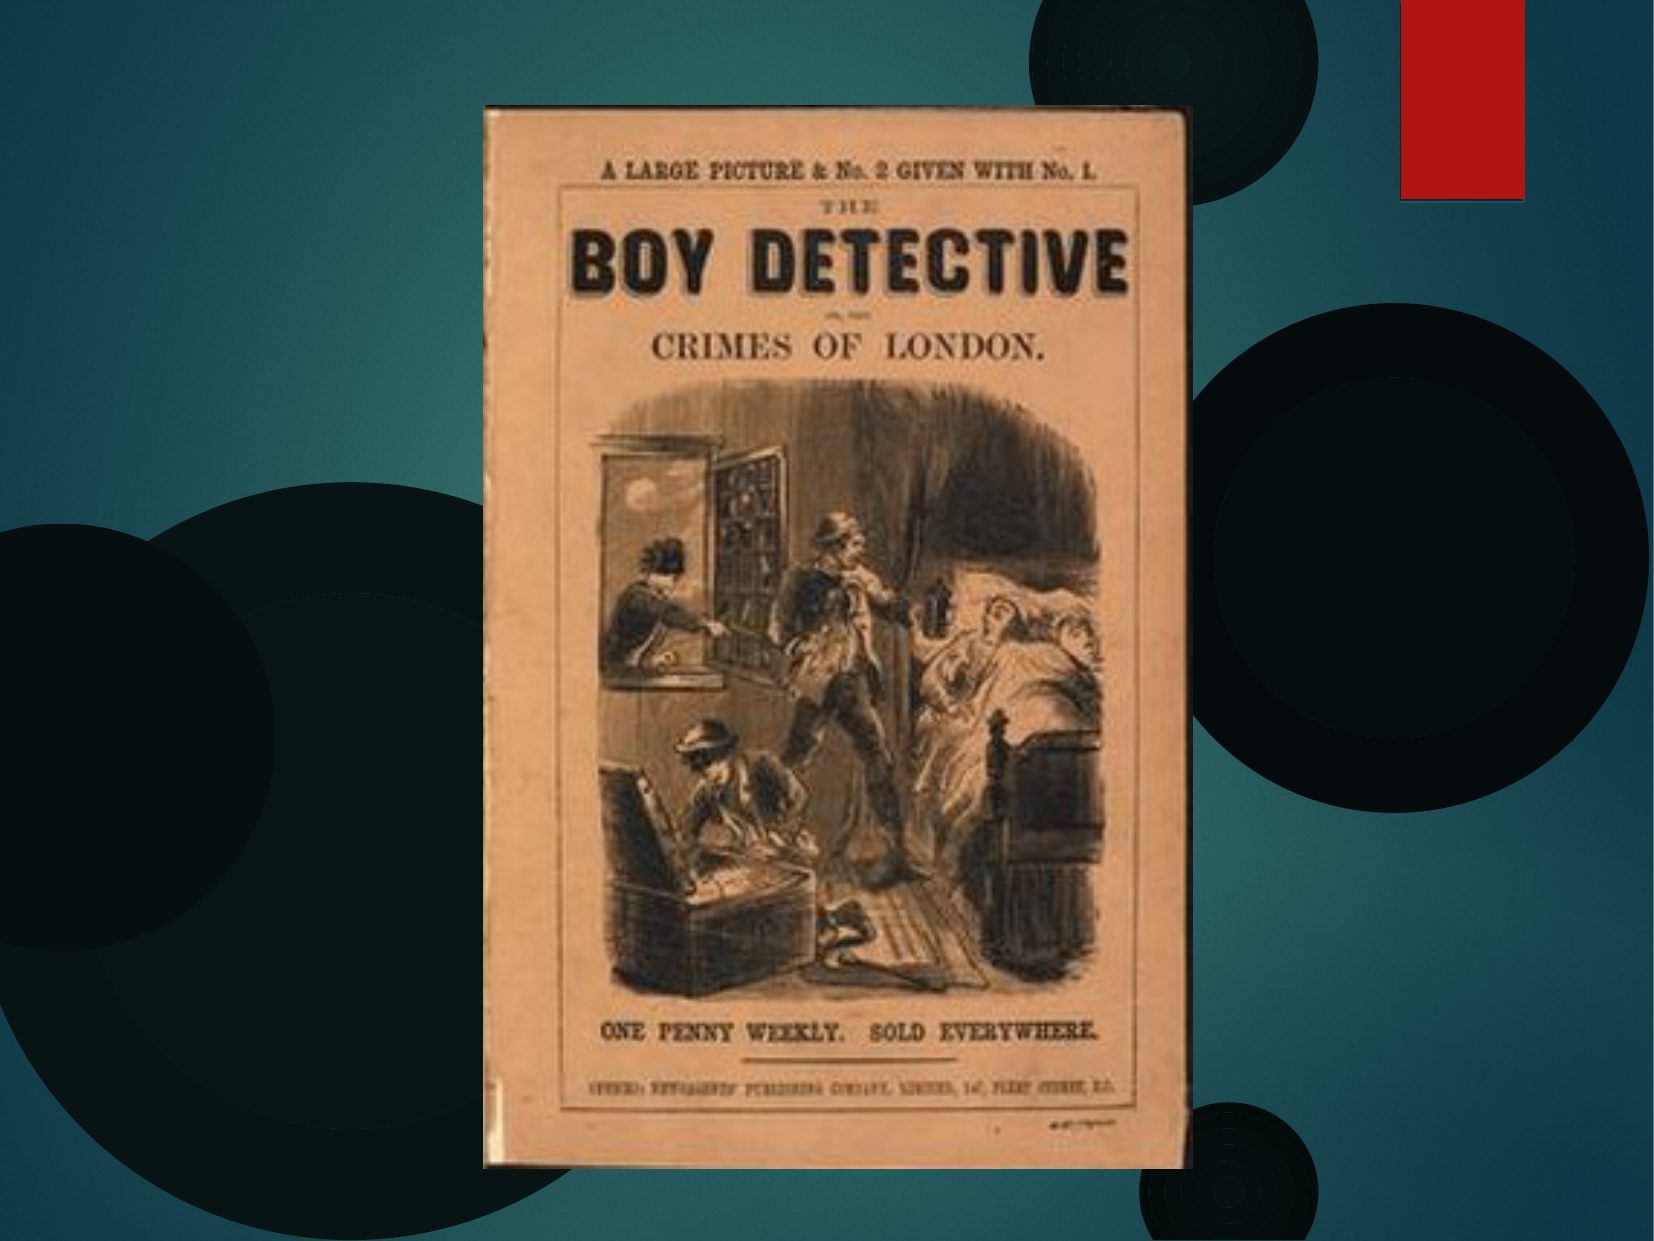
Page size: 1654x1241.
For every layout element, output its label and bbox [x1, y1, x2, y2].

picture [483, 105, 1193, 1169]
